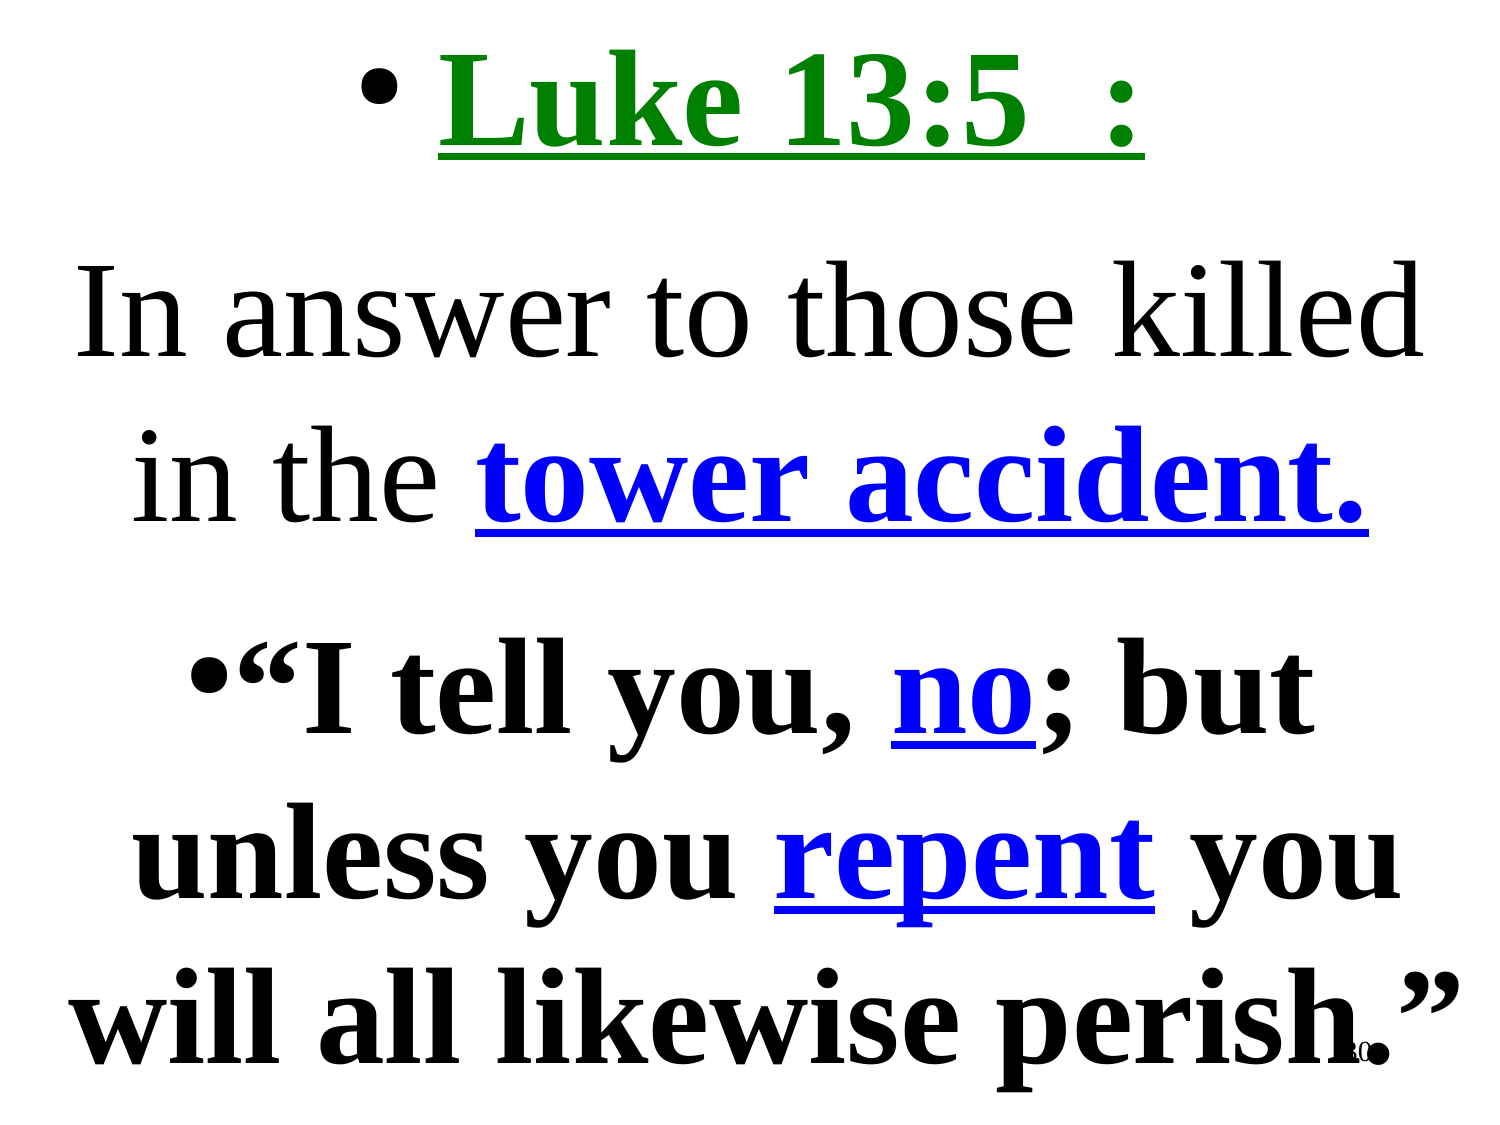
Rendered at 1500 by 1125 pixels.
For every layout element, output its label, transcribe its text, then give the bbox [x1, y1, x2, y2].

text_box Luke 13:5 : In answer to those killed in the tower accident. “I tell you, no; but unless you repent you will all likewise perish.” [0, 0, 1500, 1125]
